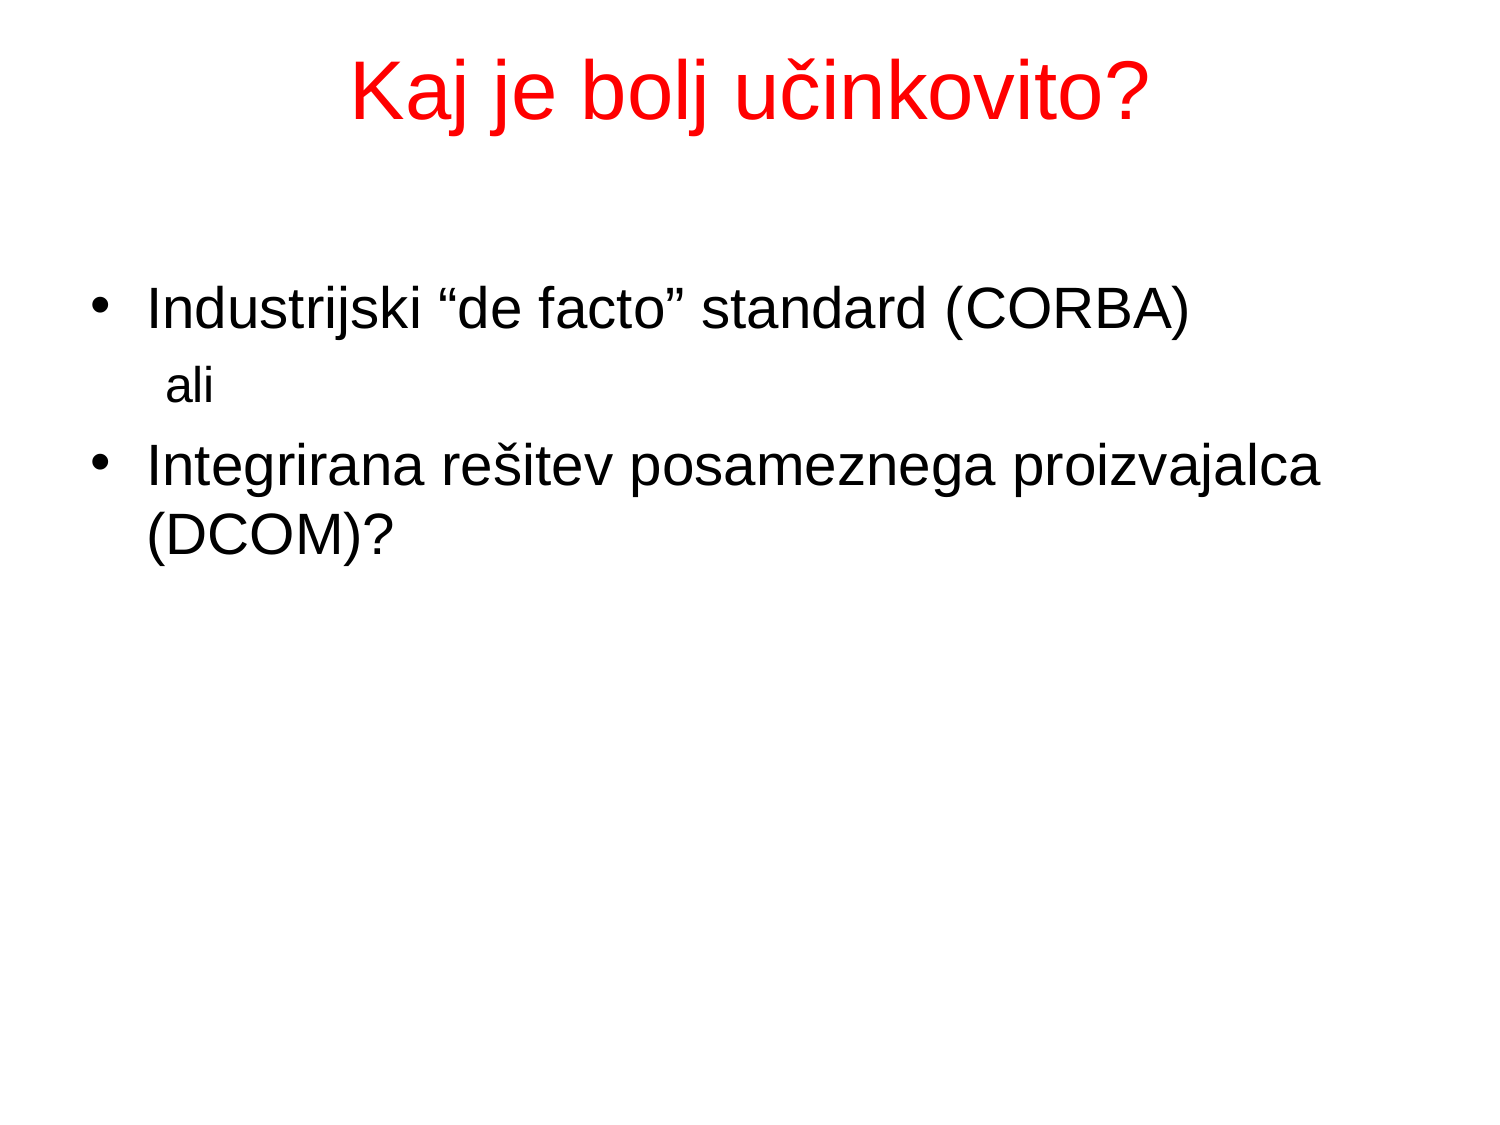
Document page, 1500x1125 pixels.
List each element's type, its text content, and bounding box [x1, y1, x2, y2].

title Kaj je bolj učinkovito? [75, 23, 1426, 149]
list Industrijski “de facto” standard (CORBA) ali Integrirana rešitev posameznega proizvajalca (DCOM)? [75, 262, 1426, 1006]
